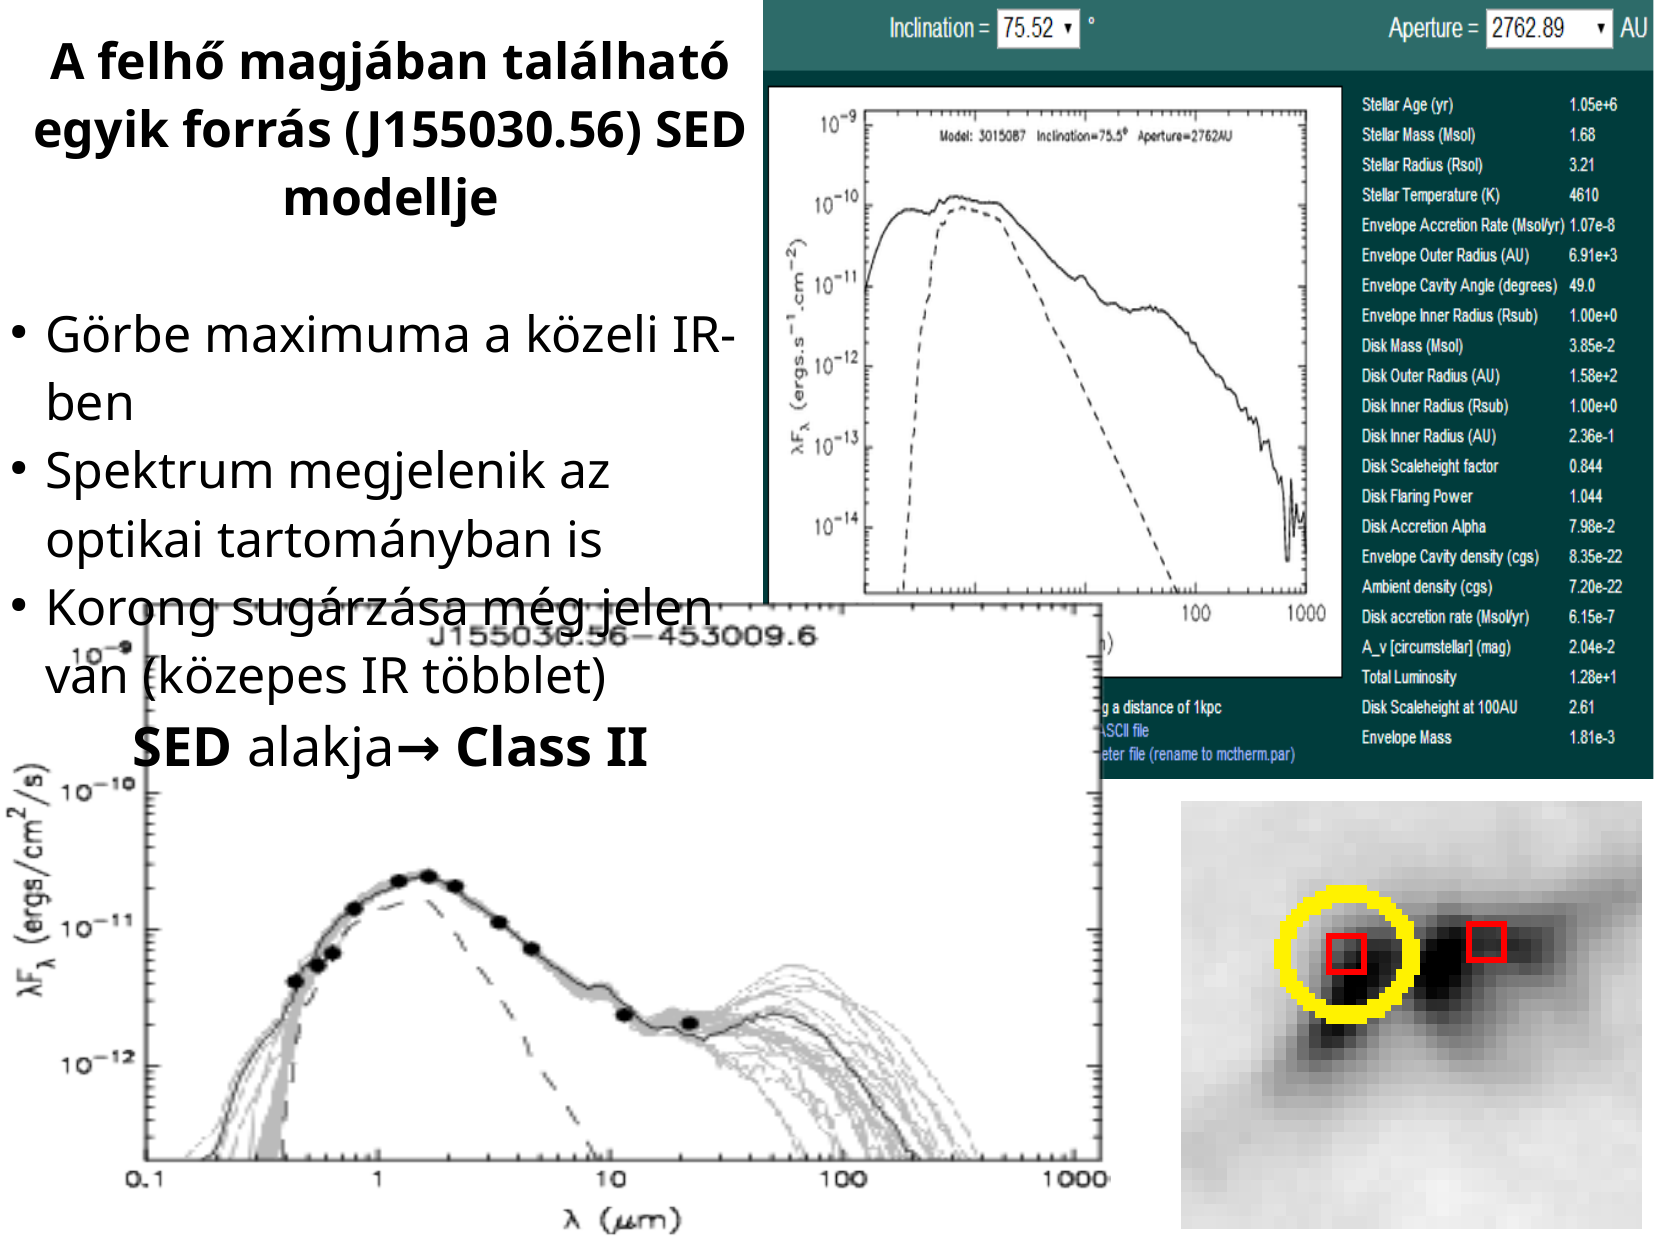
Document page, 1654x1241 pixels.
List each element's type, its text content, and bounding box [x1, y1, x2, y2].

picture [1181, 801, 1642, 1229]
text_box A felhő magjában található egyik forrás (J155030.56) SED modellje Görbe maximuma a közeli IR-ben Spektrum megjelenik az optikai tartományban is Korong sugárzása még jelen van (közepes IR többlet) SED alakja→ Class II [0, 18, 787, 646]
picture [4, 0, 1654, 1238]
